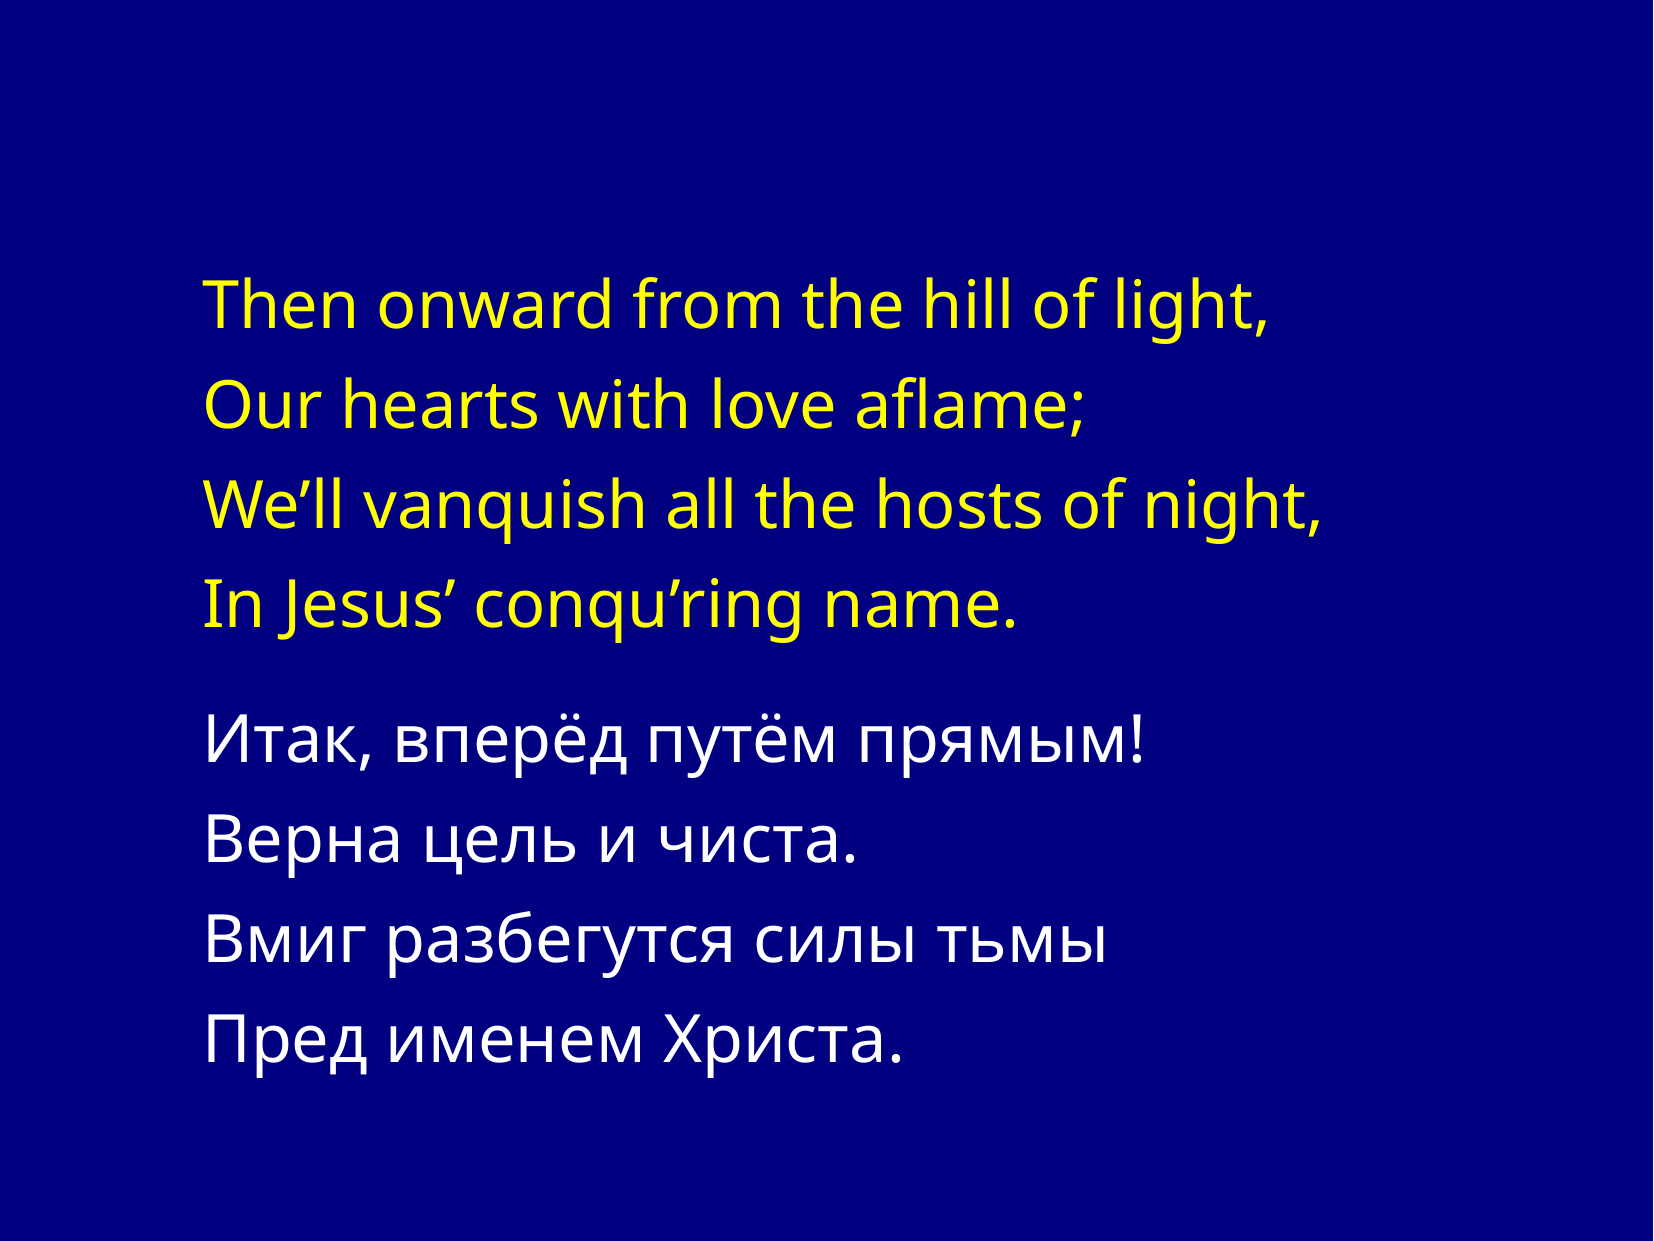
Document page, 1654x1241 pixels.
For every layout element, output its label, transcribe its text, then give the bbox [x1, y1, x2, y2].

text_box Итак, вперёд путём прямым! Верна цель и чиста. Вмиг разбегутся силы тьмы Пред именем Христа. [75, 675, 1576, 1163]
text_box Then onward from the hill of light, Our hearts with love aflame; We’ll vanquish all the hosts of night, In Jesus’ conqu’ring name. [75, 150, 1576, 638]
